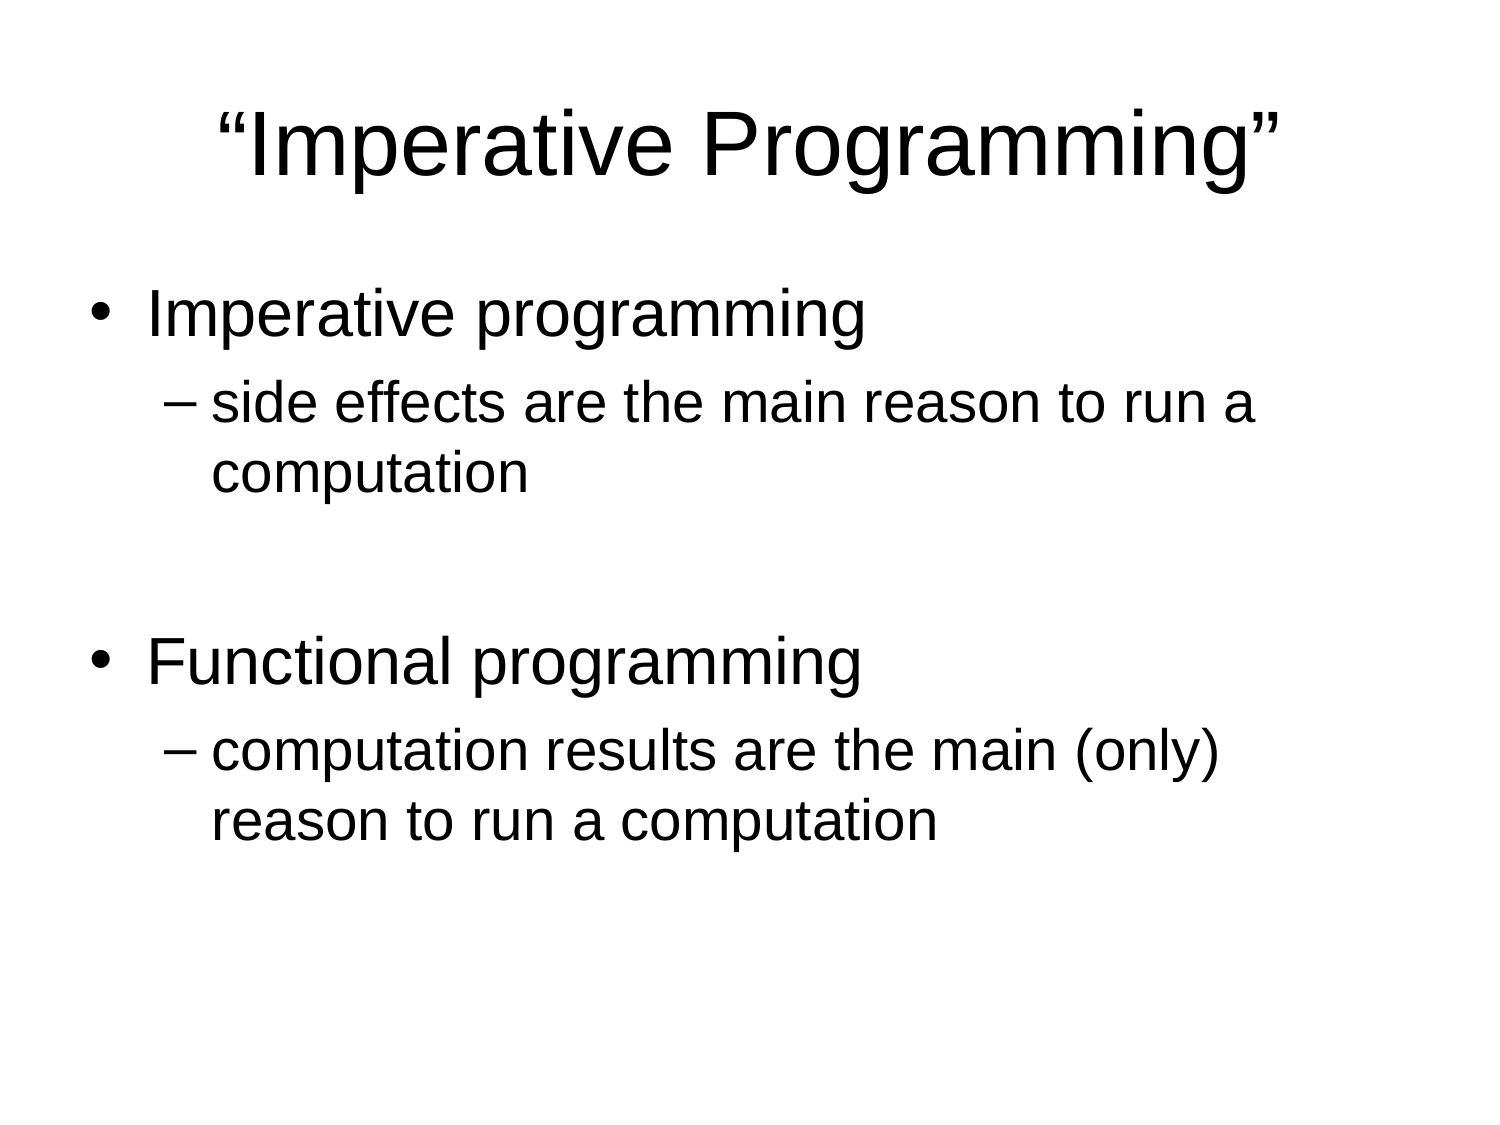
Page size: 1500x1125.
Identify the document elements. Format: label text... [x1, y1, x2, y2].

title “Imperative Programming” [75, 44, 1426, 233]
list Imperative programming side effects are the main reason to run a computation Functional programming computation results are the main (only) reason to run a computation [75, 262, 1426, 1005]
